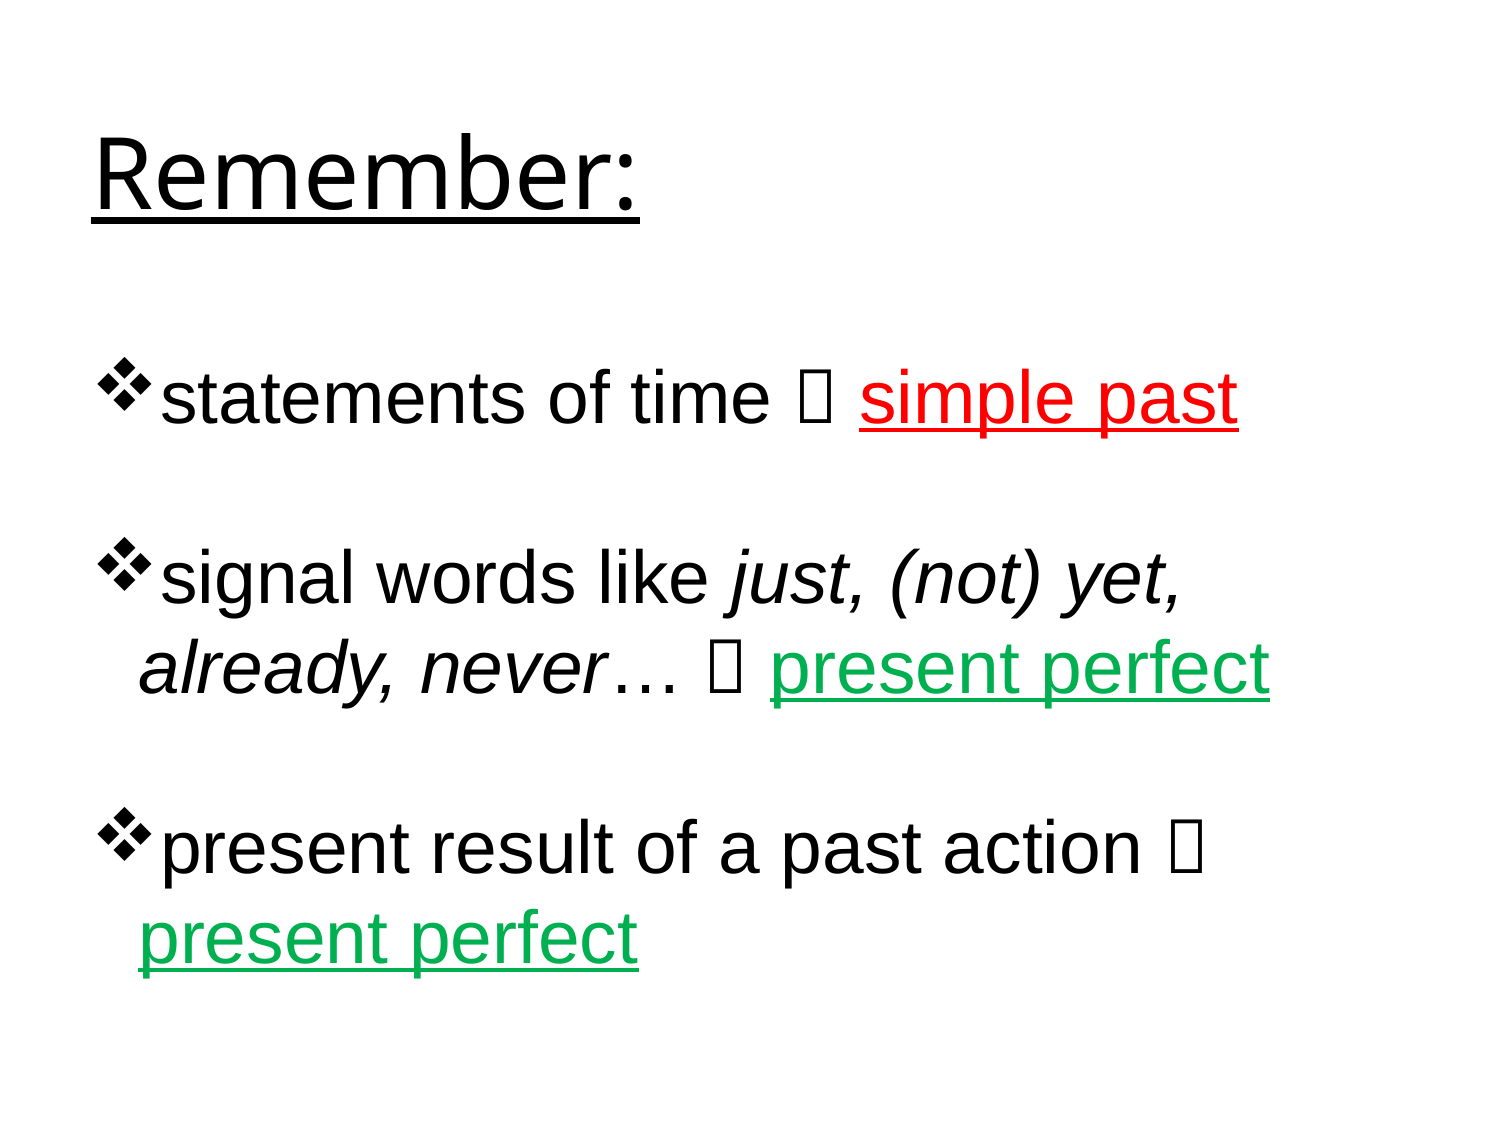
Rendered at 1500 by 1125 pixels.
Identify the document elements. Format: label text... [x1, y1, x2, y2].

text_box Remember: statements of time  simple past signal words like just, (not) yet, already, never…  present perfect present result of a past action  present perfect [76, 101, 1388, 987]
